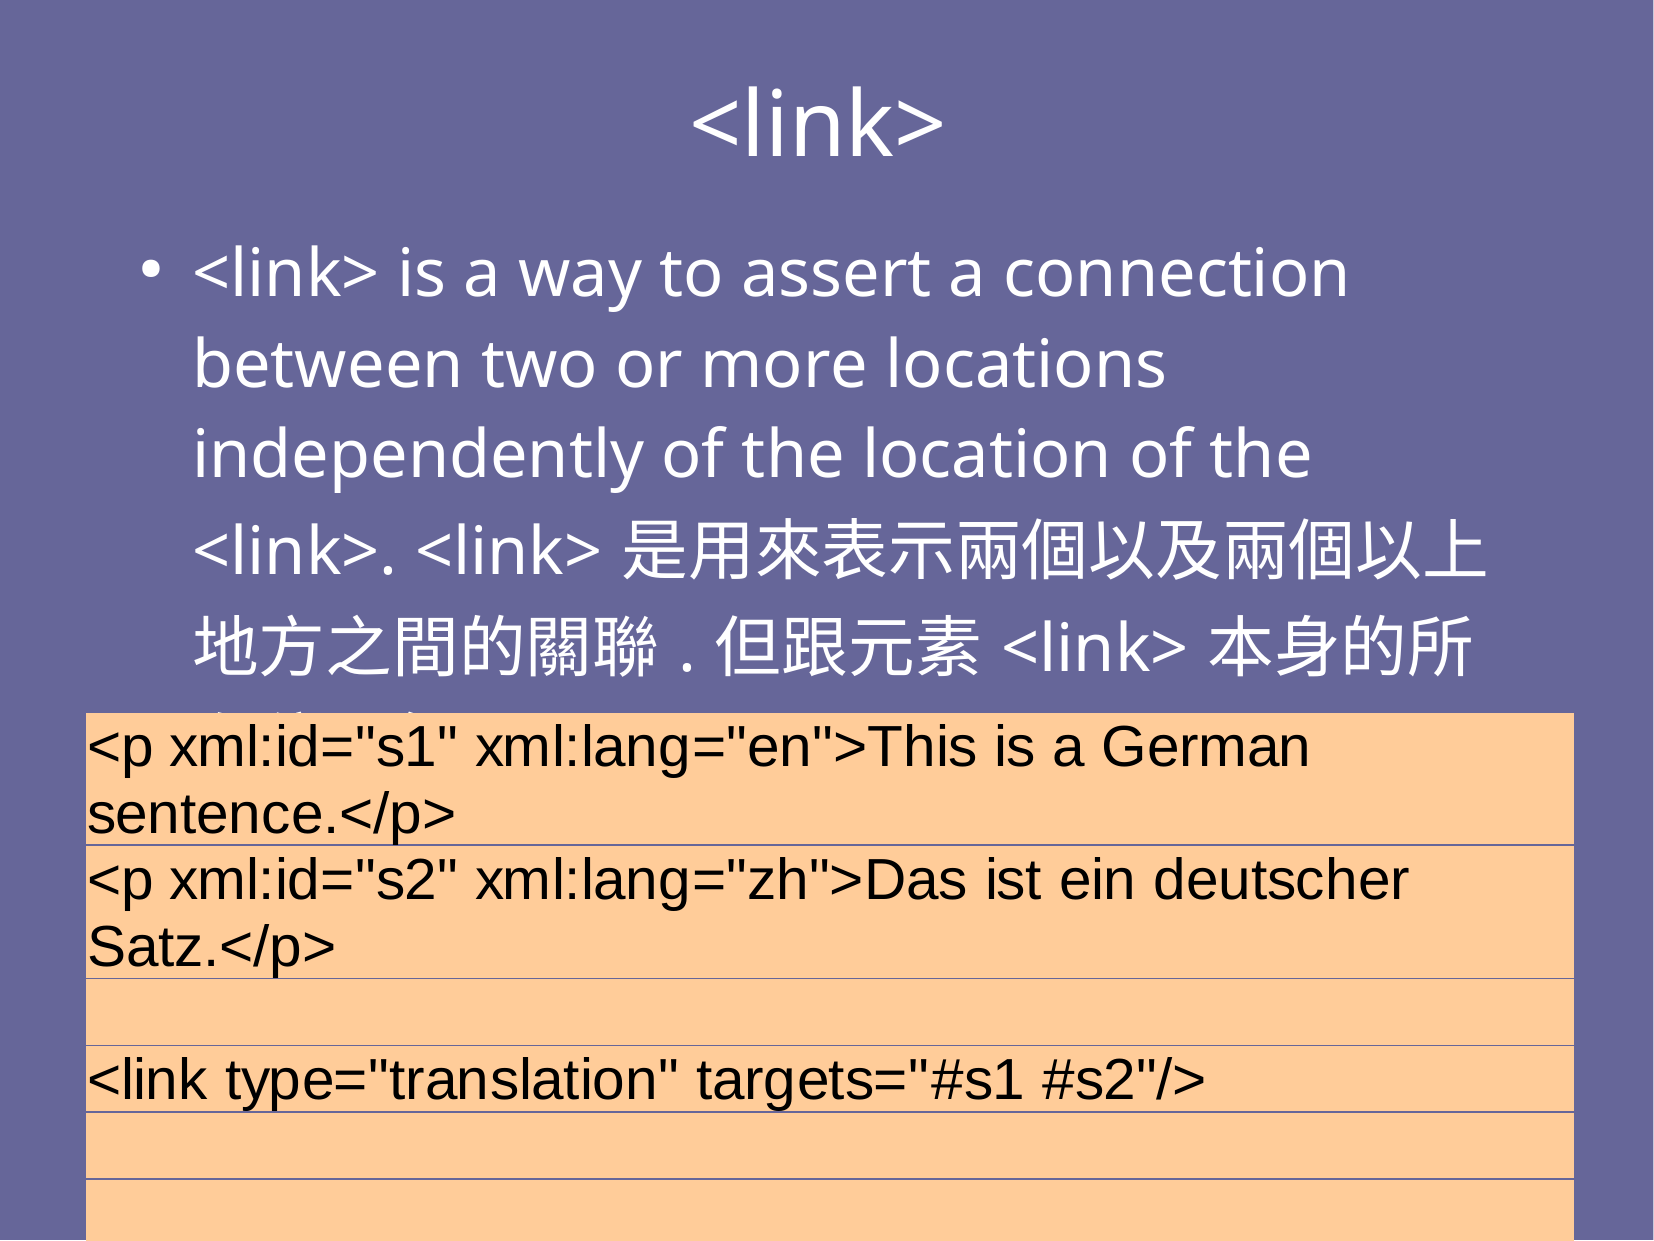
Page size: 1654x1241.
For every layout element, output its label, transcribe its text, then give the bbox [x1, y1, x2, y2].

list <link> is a way to assert a connection between two or more locations independently of the location of the <link>. <link>是用來表示兩個以及兩個以上地方之間的關聯.但跟元素<link>本身的所在位置無關. [121, 225, 1534, 712]
chart [85, 712, 1577, 1241]
title <link> [112, 17, 1525, 226]
